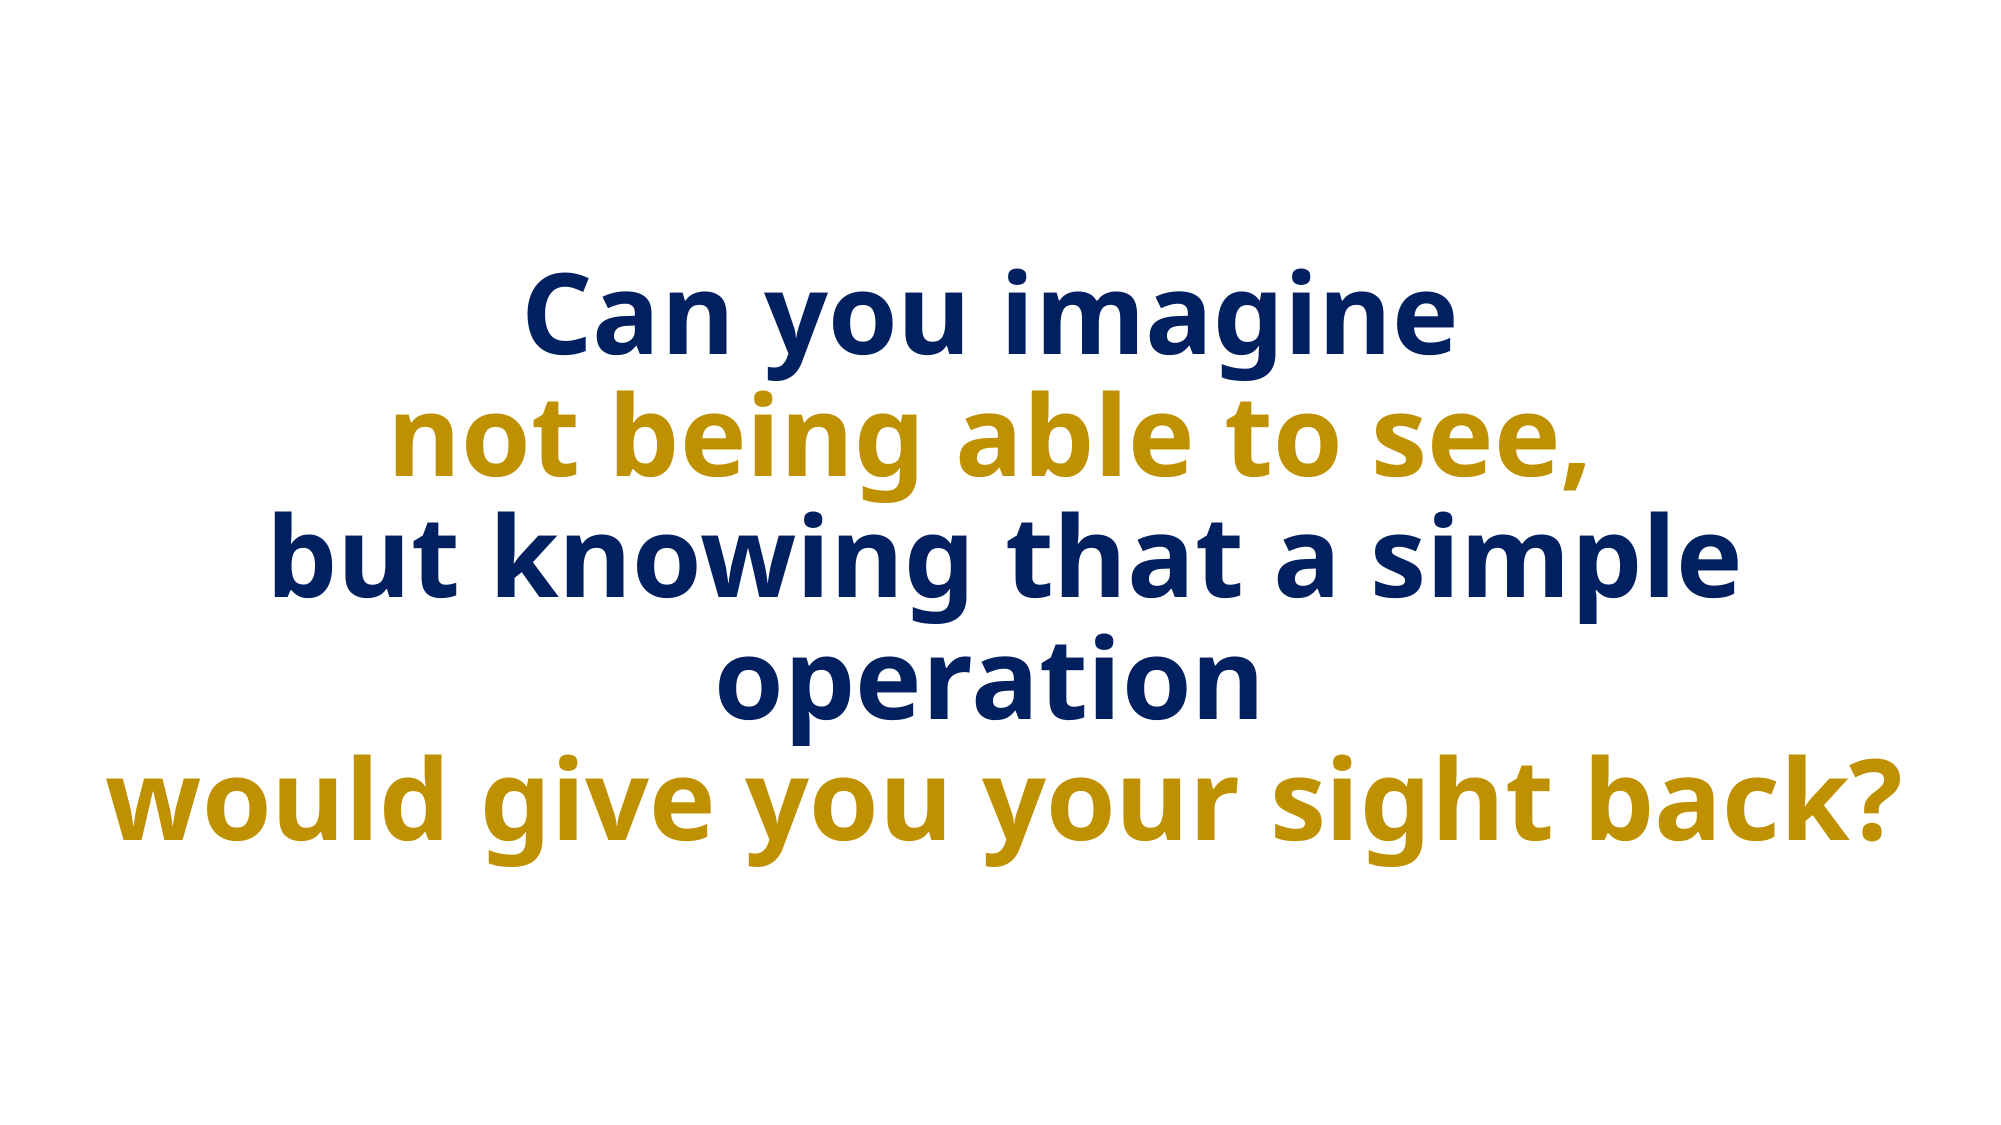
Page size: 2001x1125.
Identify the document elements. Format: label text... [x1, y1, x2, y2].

title Can you imagine not being able to see, but knowing that a simple operation would give you your sight back? [10, 126, 2000, 1108]
